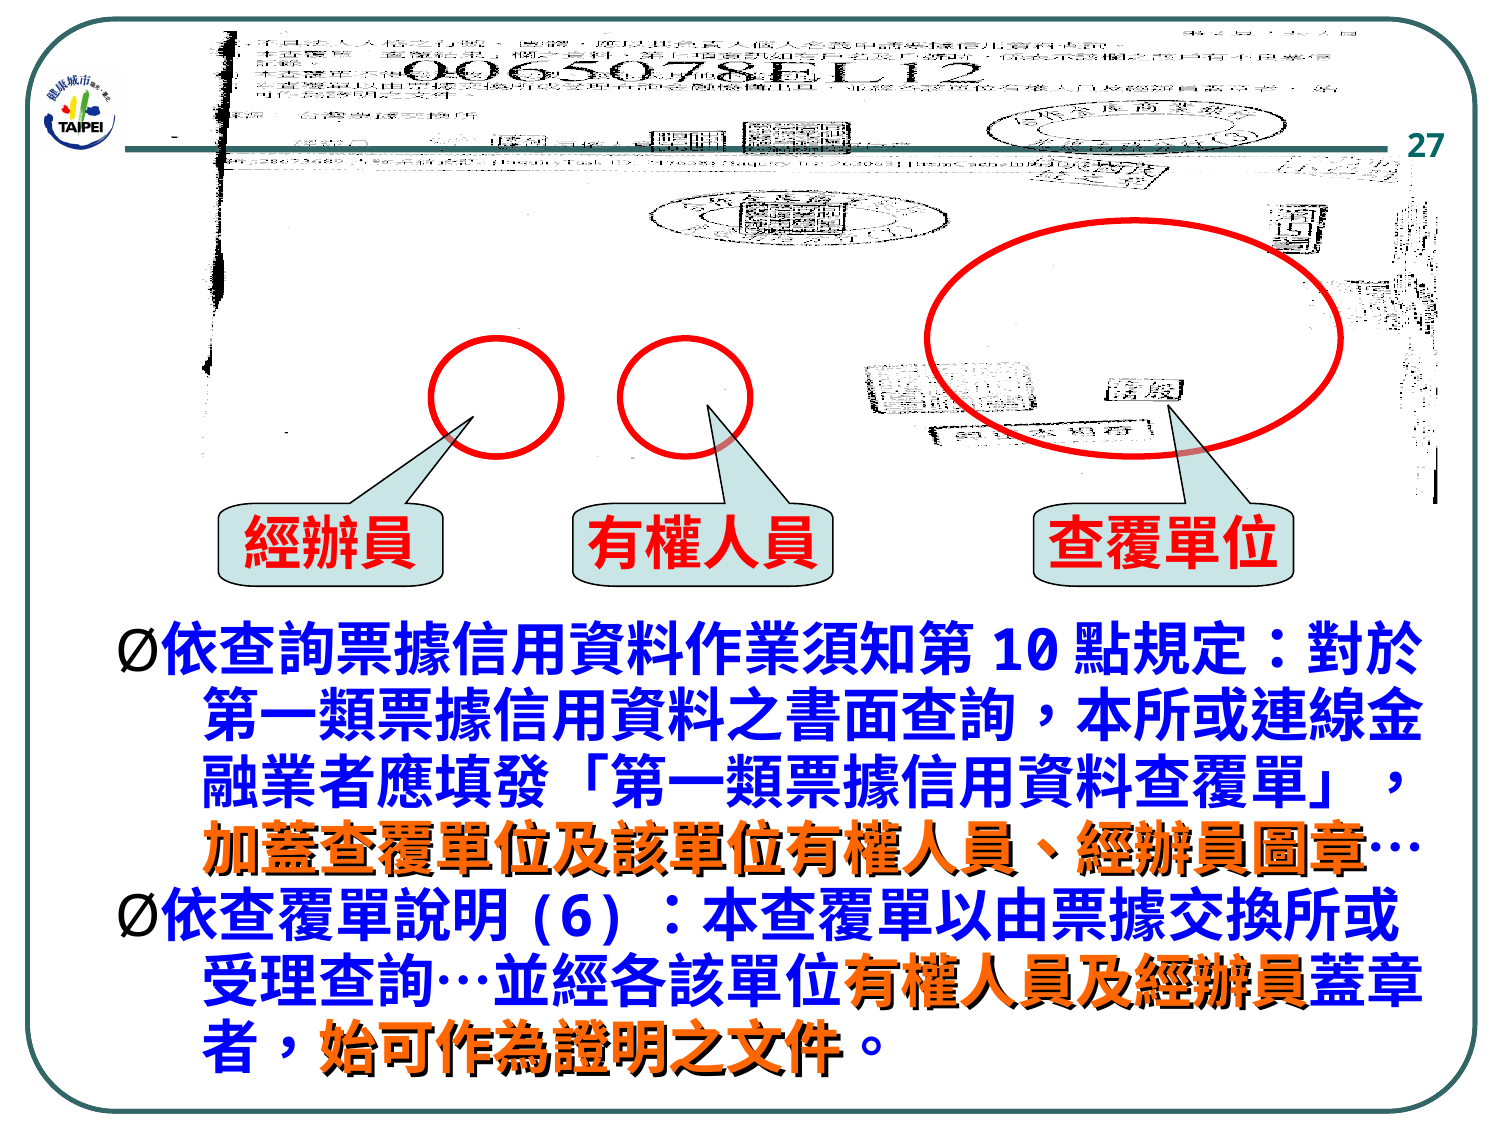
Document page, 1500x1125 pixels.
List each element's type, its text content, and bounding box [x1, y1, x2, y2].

picture [931, 224, 1337, 453]
picture [624, 342, 747, 453]
text_box 有權人員 [572, 404, 833, 587]
text_box 查覆單位 [1033, 404, 1294, 587]
picture [112, 31, 1438, 504]
picture [435, 342, 558, 453]
text_box 依查詢票據信用資料作業須知第10點規定：對於第一類票據信用資料之書面查詢，本所或連線金融業者應填發「第一類票據信用資料查覆單」，加蓋查覆單位及該單位有權人員、經辦員圖章… 依查覆單說明(6)：本查覆單以由票據交換所或受理查詢…並經各該單位有權人員及經辦員蓋章者，始可作為證明之文件。 [100, 610, 1447, 1090]
text_box 經辦員 [218, 416, 474, 587]
